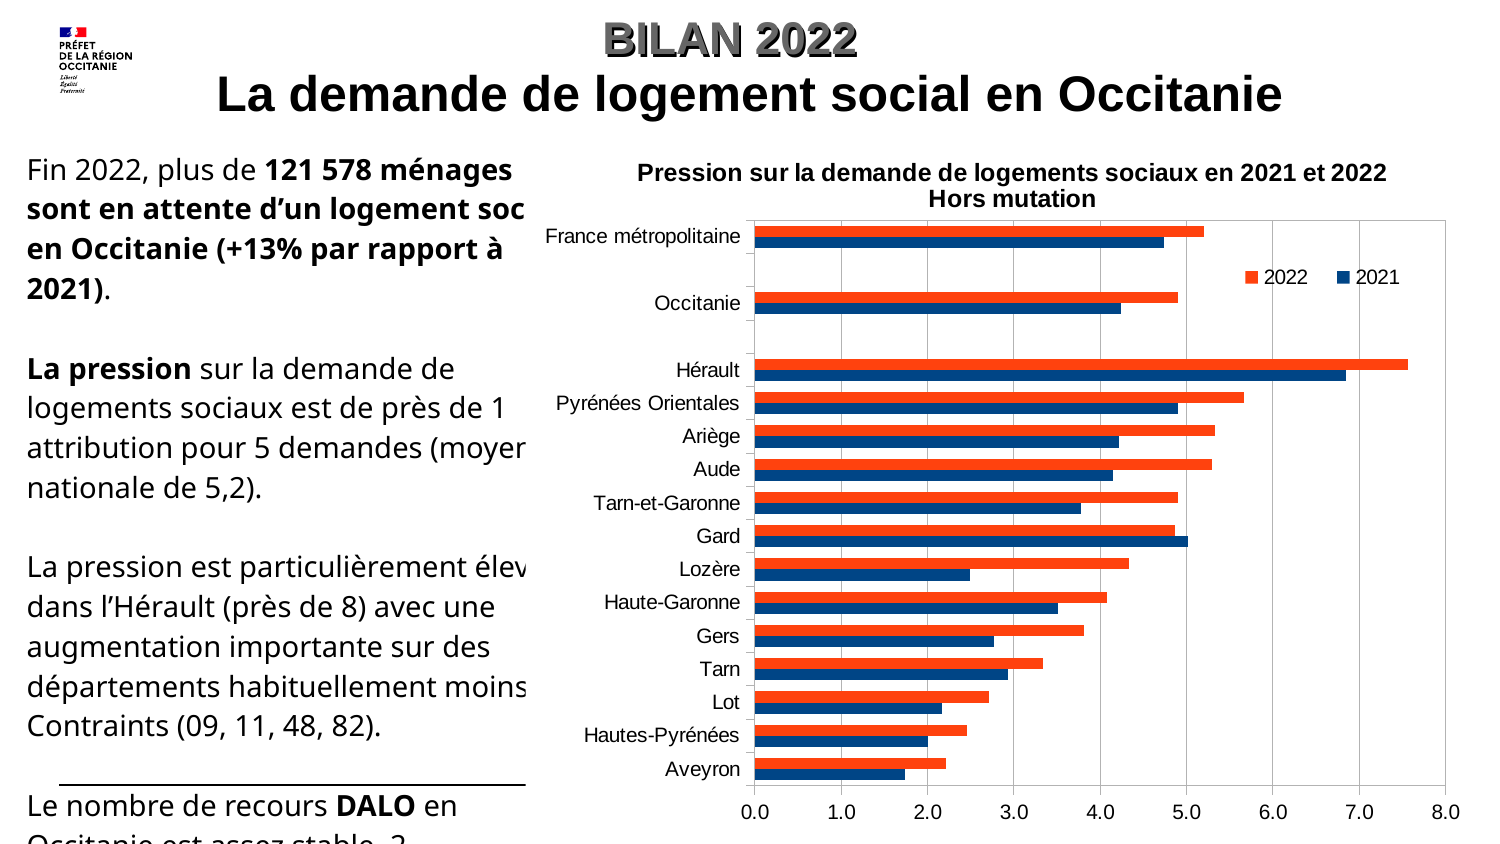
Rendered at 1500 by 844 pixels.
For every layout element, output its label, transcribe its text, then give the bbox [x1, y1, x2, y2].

chart [525, 129, 1500, 839]
list BILAN 2022 [531, 13, 1430, 73]
text_box Fin 2022, plus de 121 578 ménages sont en attente d’un logement social en Occitanie (+13% par rapport à 2021). La pression sur la demande de logements sociaux est de près de 1 attribution pour 5 demandes (moyenne nationale de 5,2). La pression est particulièrement élevée dans l’Hérault (près de 8) avec une augmentation importante sur des départements habituellement moins Contraints (09, 11, 48, 82). Le nombre de recours DALO en Occitanie est assez stable. 2 départements restent très tendus (Hérault et Haute- Garonne) [11, 141, 525, 780]
title La demande de logement social en Occitanie [59, 35, 1441, 141]
